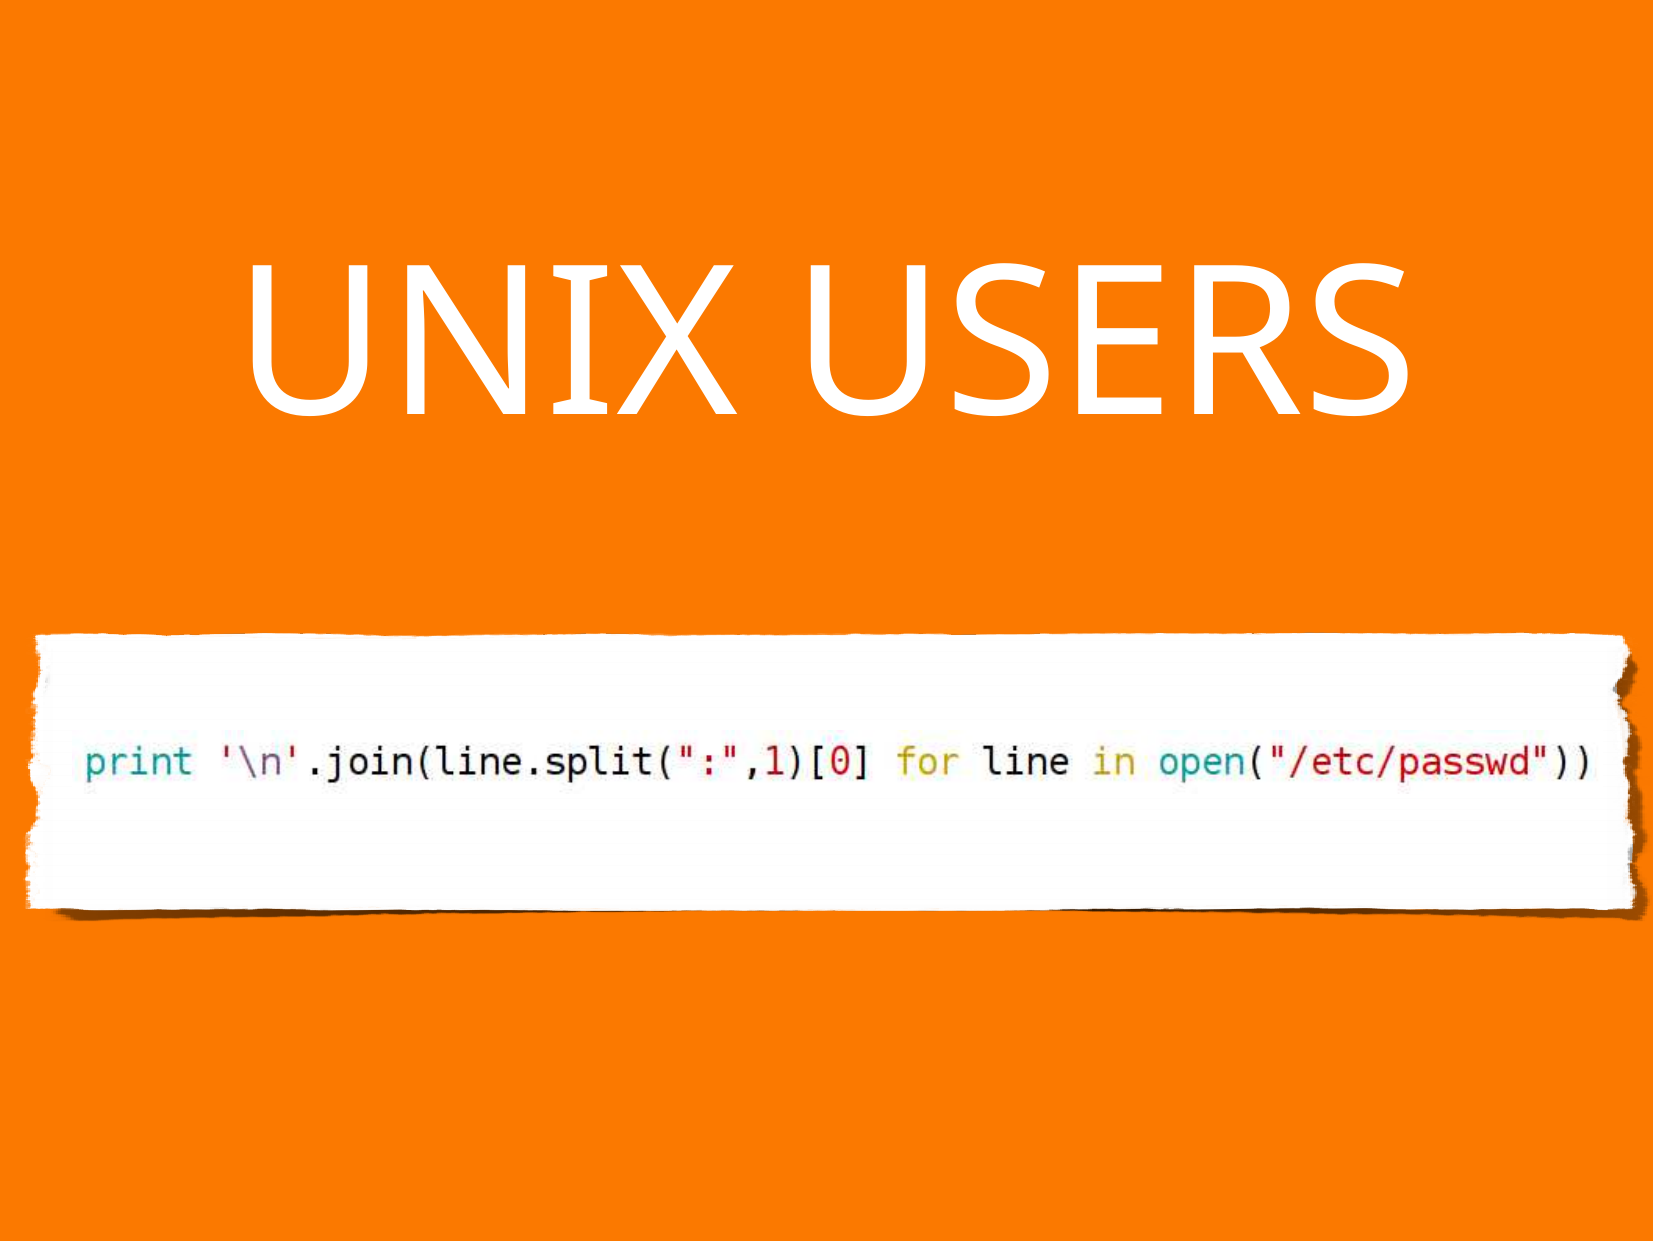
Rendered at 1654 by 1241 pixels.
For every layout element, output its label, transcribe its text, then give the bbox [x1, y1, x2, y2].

picture [17, 629, 1652, 922]
text_box UNIX USERS [0, 185, 1653, 451]
